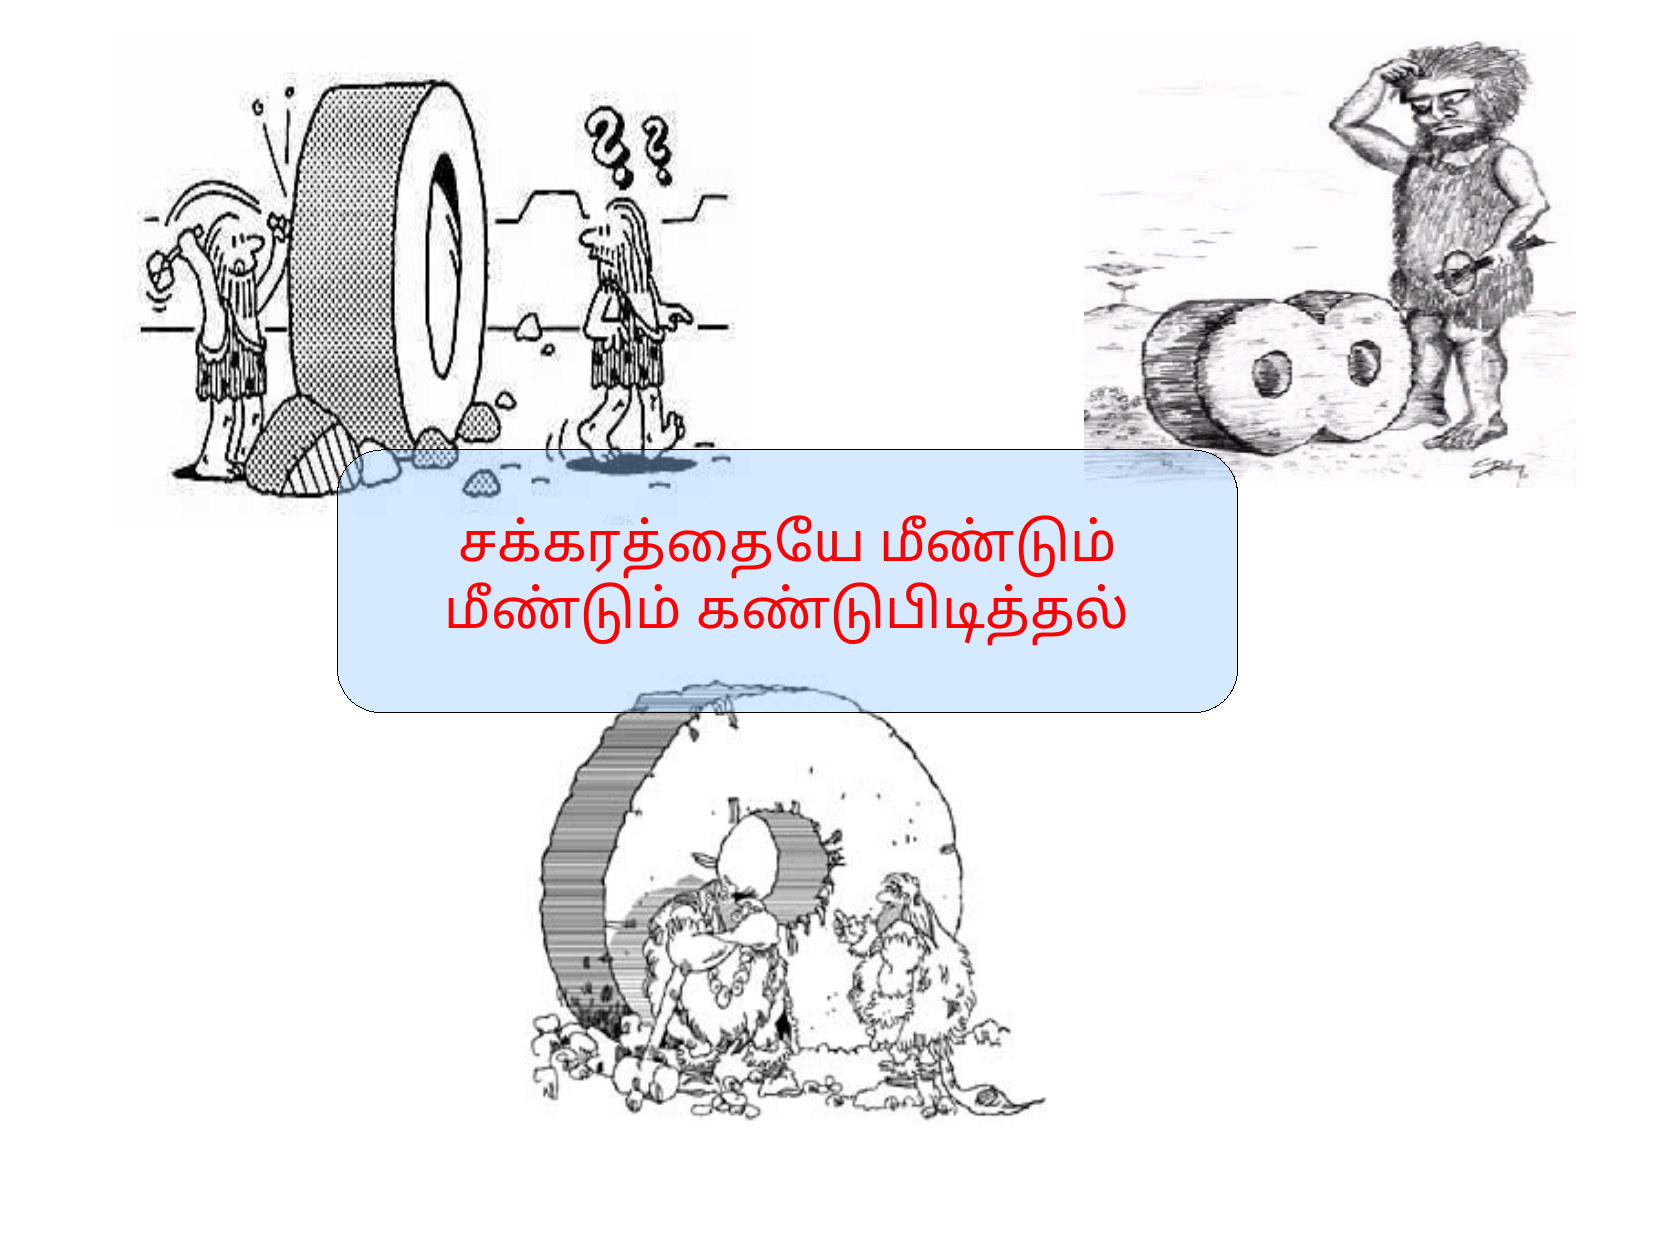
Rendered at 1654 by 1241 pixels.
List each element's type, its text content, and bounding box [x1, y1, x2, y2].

picture [525, 713, 1051, 1126]
picture [1084, 34, 1576, 488]
picture [112, 37, 751, 526]
text_box சக்கரத்தையே மீண்டும் மீண்டும் கண்டுபிடித்தல் [337, 449, 1238, 713]
